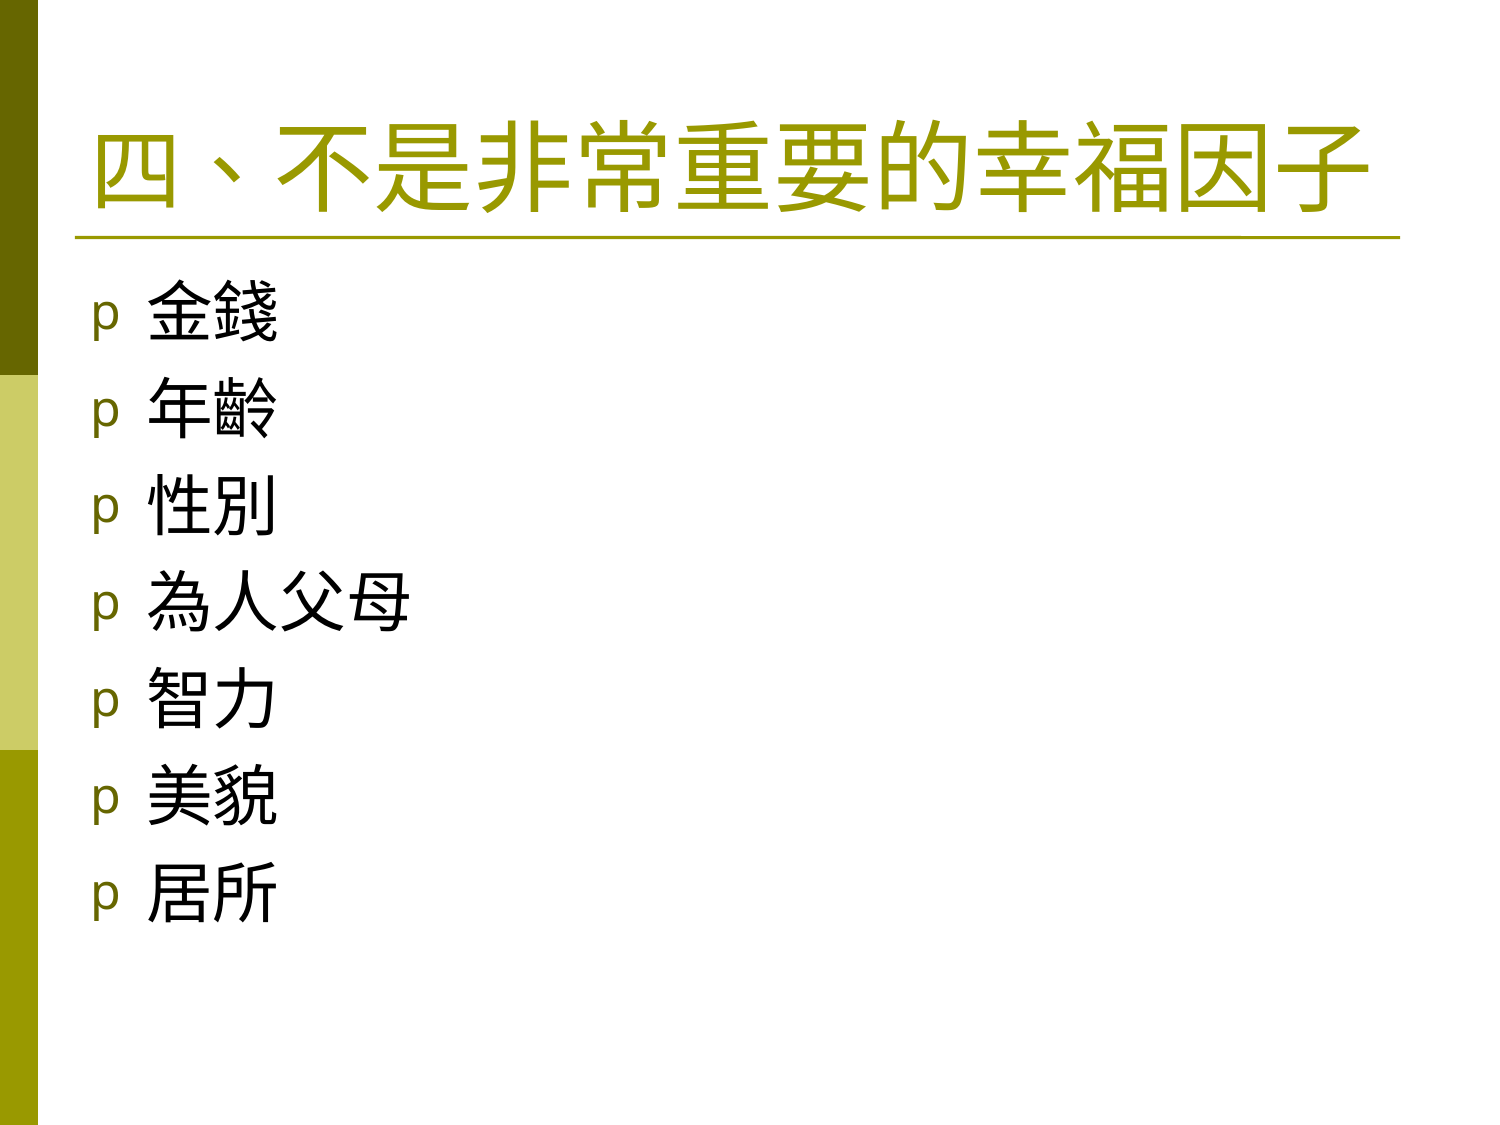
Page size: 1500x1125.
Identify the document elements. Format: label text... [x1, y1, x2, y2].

title 四、不是非常重要的幸福因子 [75, 45, 1426, 233]
list 金錢 年齡 性別 為人父母 智力 美貌 居所 [75, 262, 1426, 1006]
